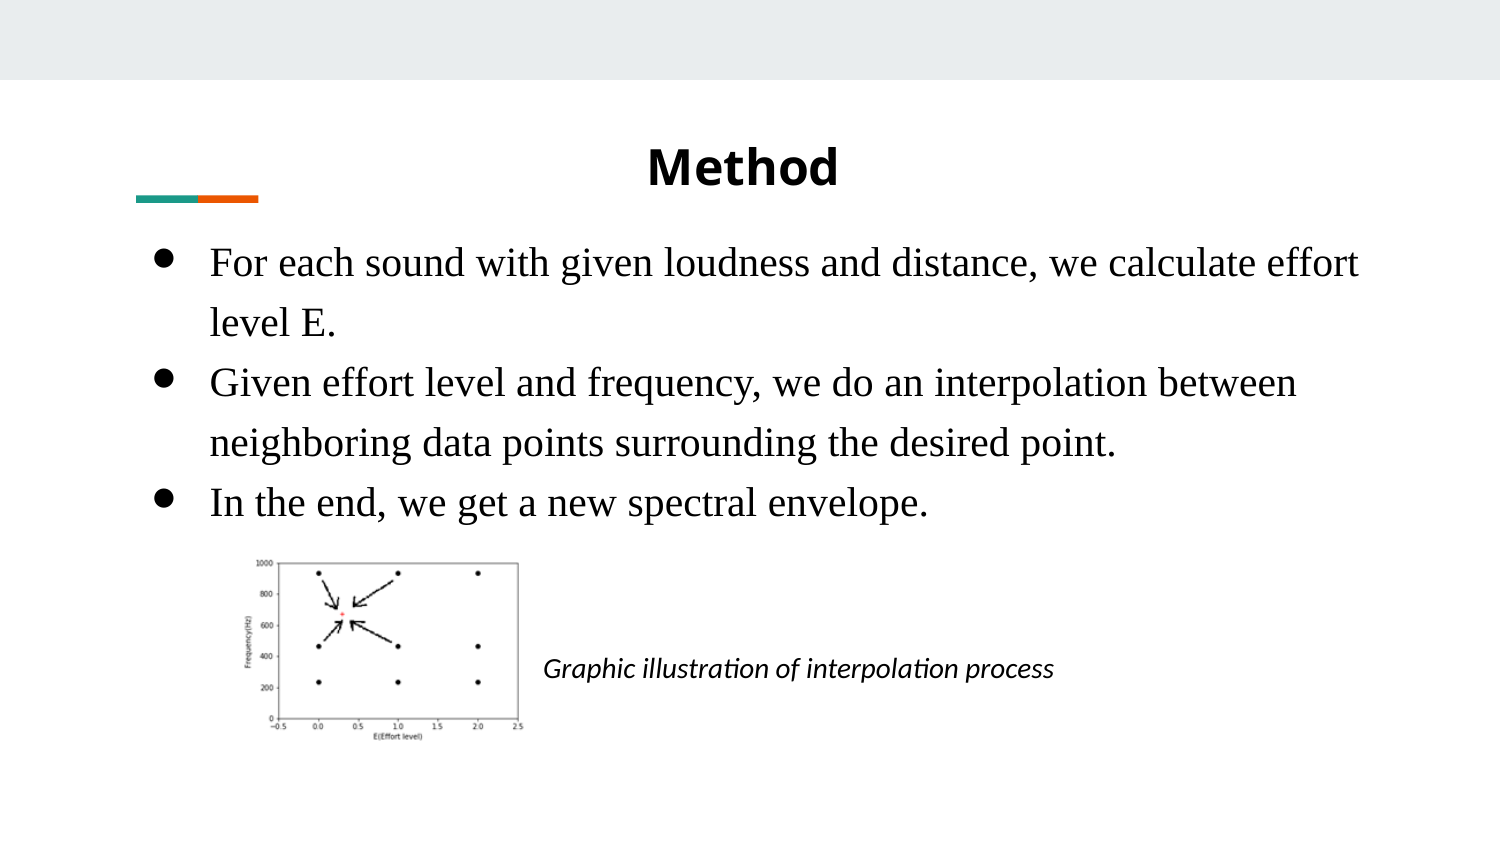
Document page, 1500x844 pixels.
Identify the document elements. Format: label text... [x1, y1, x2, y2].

picture [240, 538, 527, 751]
list For each sound with given loudness and distance, we calculate effort level E. Given effort level and frequency, we do an interpolation between neighboring data points surrounding the desired point. In the end, we get a new spectral envelope. Graphic illustration of interpolation process [119, 210, 1381, 766]
title Method [119, 120, 1381, 210]
